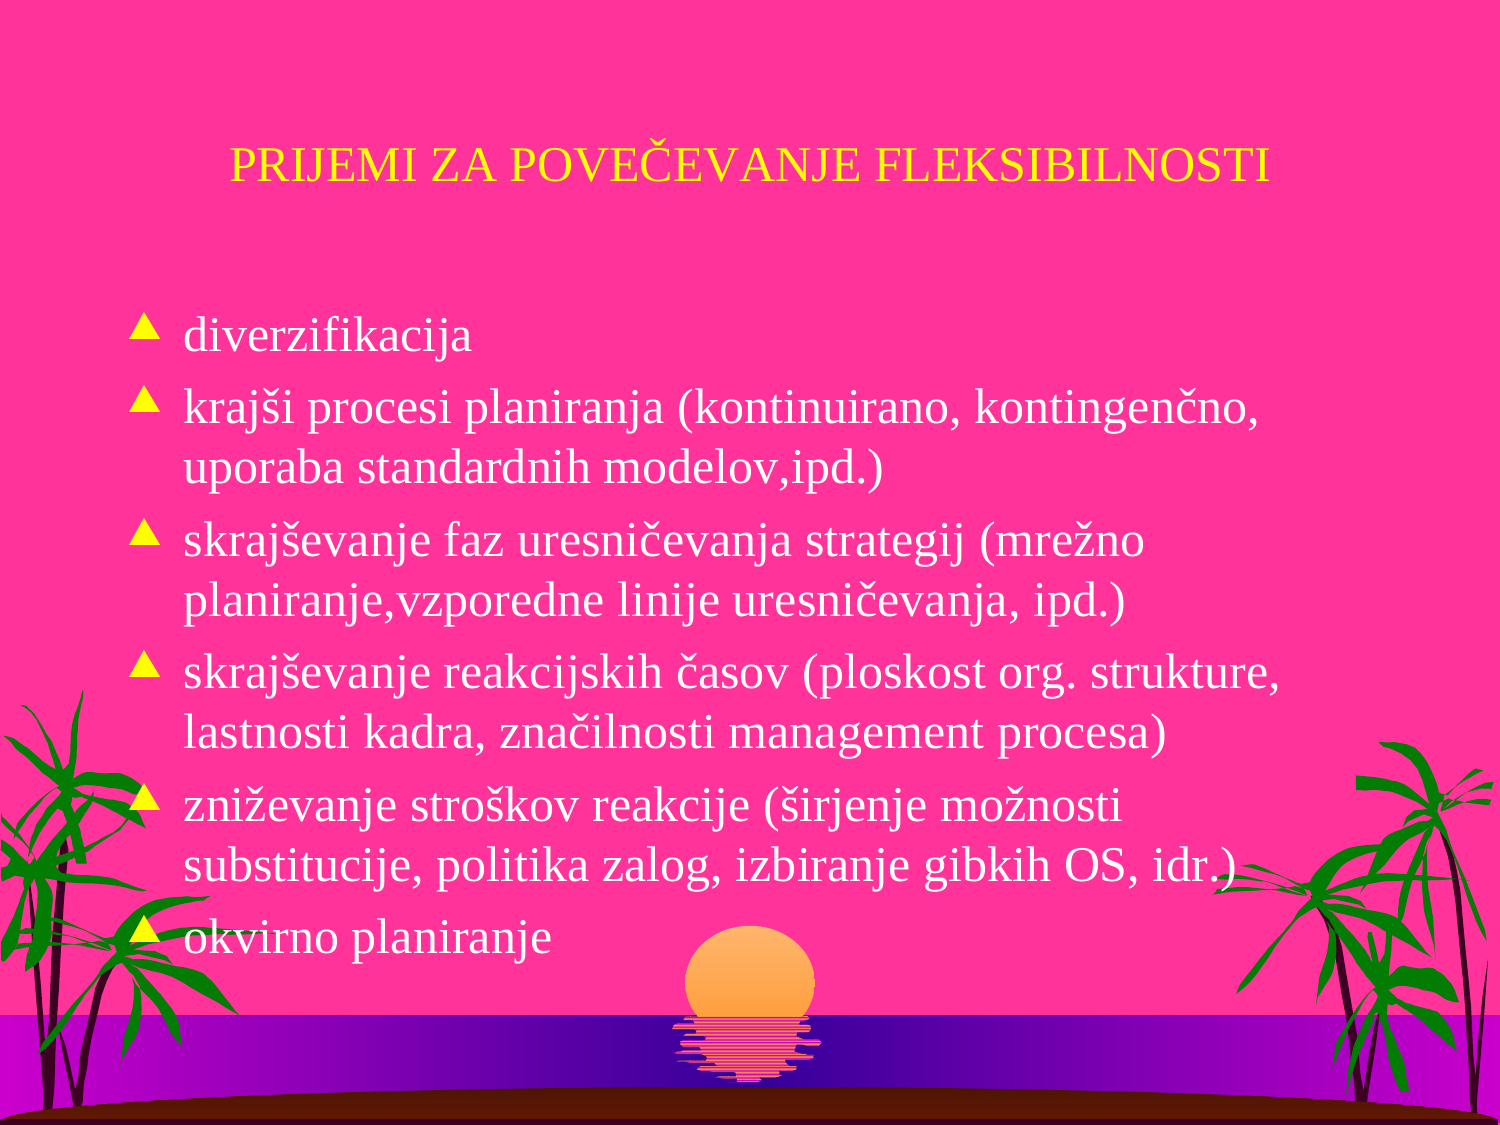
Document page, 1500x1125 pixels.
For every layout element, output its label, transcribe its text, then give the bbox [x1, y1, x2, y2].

picture [672, 1015, 822, 1083]
title PRIJEMI ZA POVEČEVANJE FLEKSIBILNOSTI [112, 65, 1388, 257]
list diverzifikacija krajši procesi planiranja (kontinuirano, kontingenčno, uporaba standardnih modelov,ipd.) skrajševanje faz uresničevanja strategij (mrežno planiranje,vzporedne linije uresničevanja, ipd.) skrajševanje reakcijskih časov (ploskost org. strukture, lastnosti kadra, značilnosti management procesa) zniževanje stroškov reakcije (širjenje možnosti substitucije, politika zalog, izbiranje gibkih OS, idr.) okvirno planiranje [112, 293, 1388, 972]
